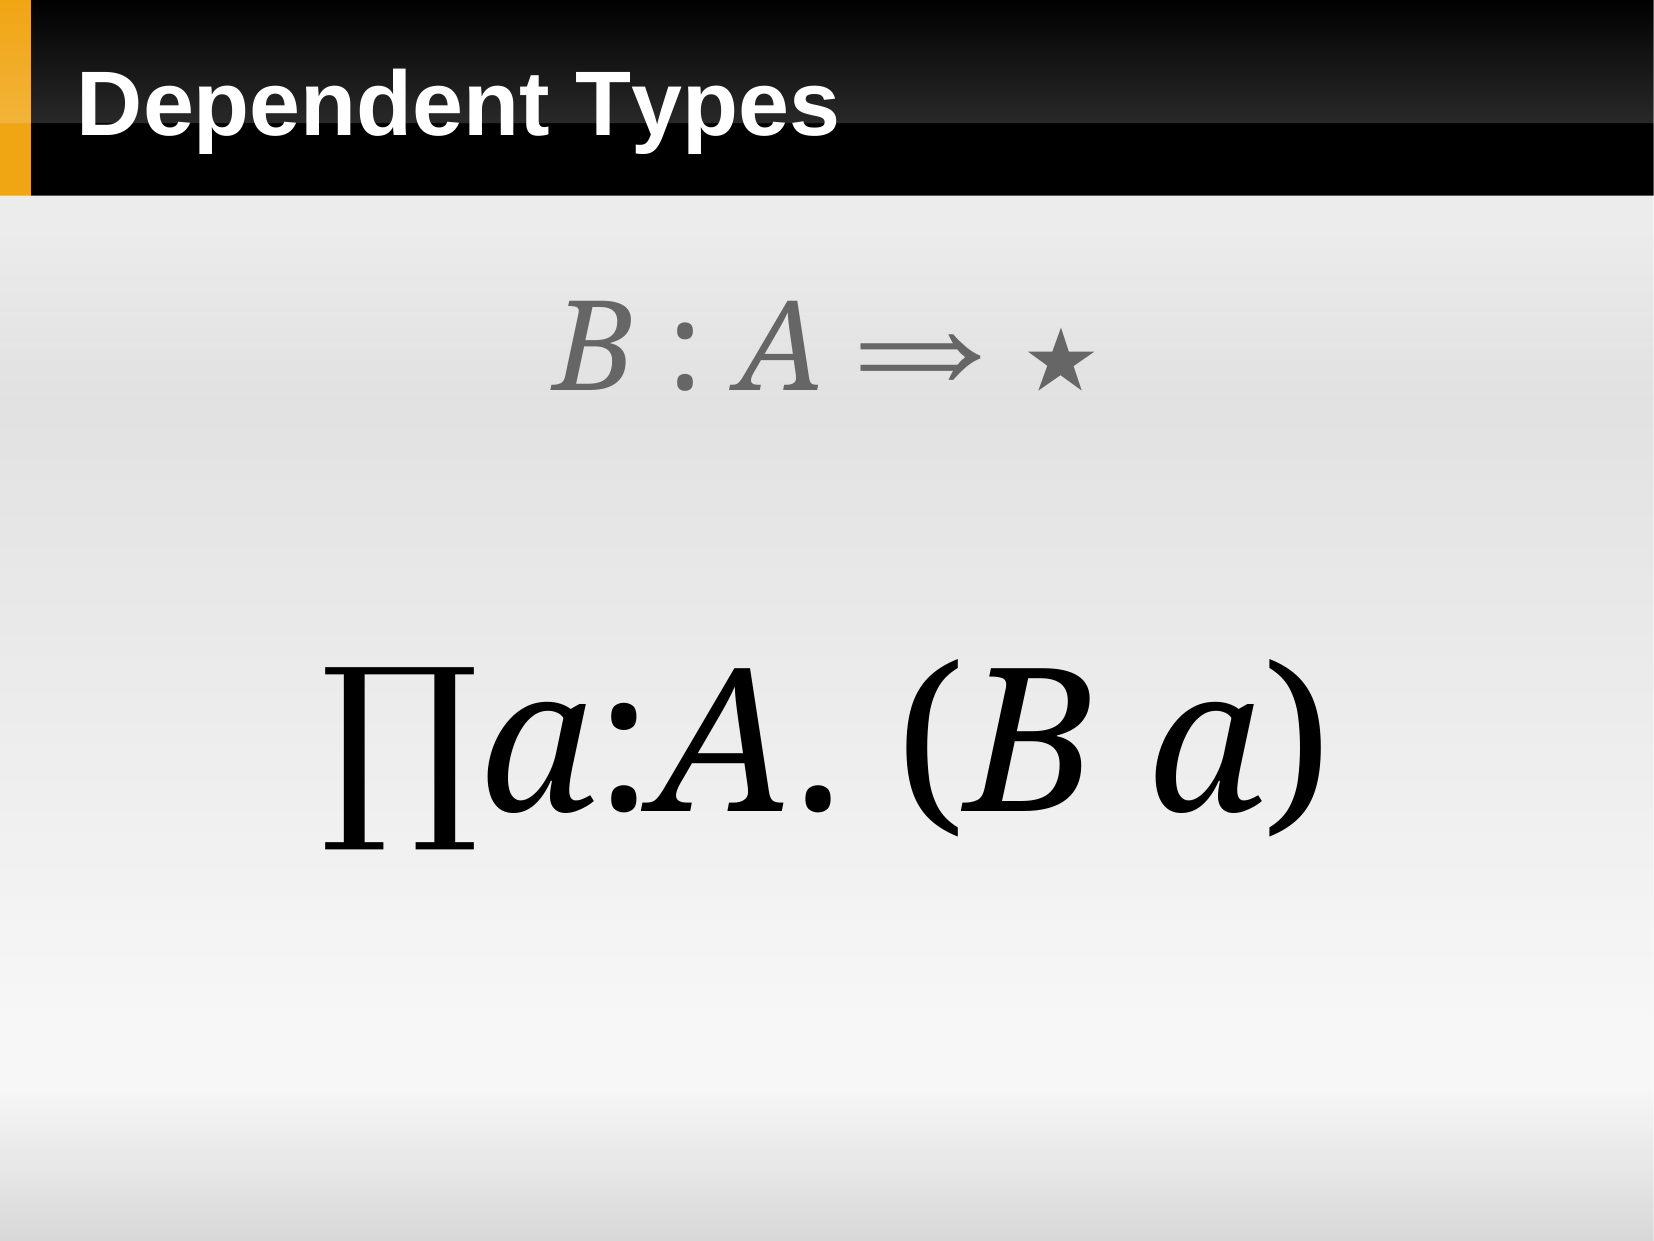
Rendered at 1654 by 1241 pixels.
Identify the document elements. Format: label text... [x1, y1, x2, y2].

title Dependent Types [76, 0, 1565, 208]
picture [0, 0, 1654, 1241]
subtitle B : A ⇒ ★ ∏a:A. (B a) [82, 297, 1571, 1102]
